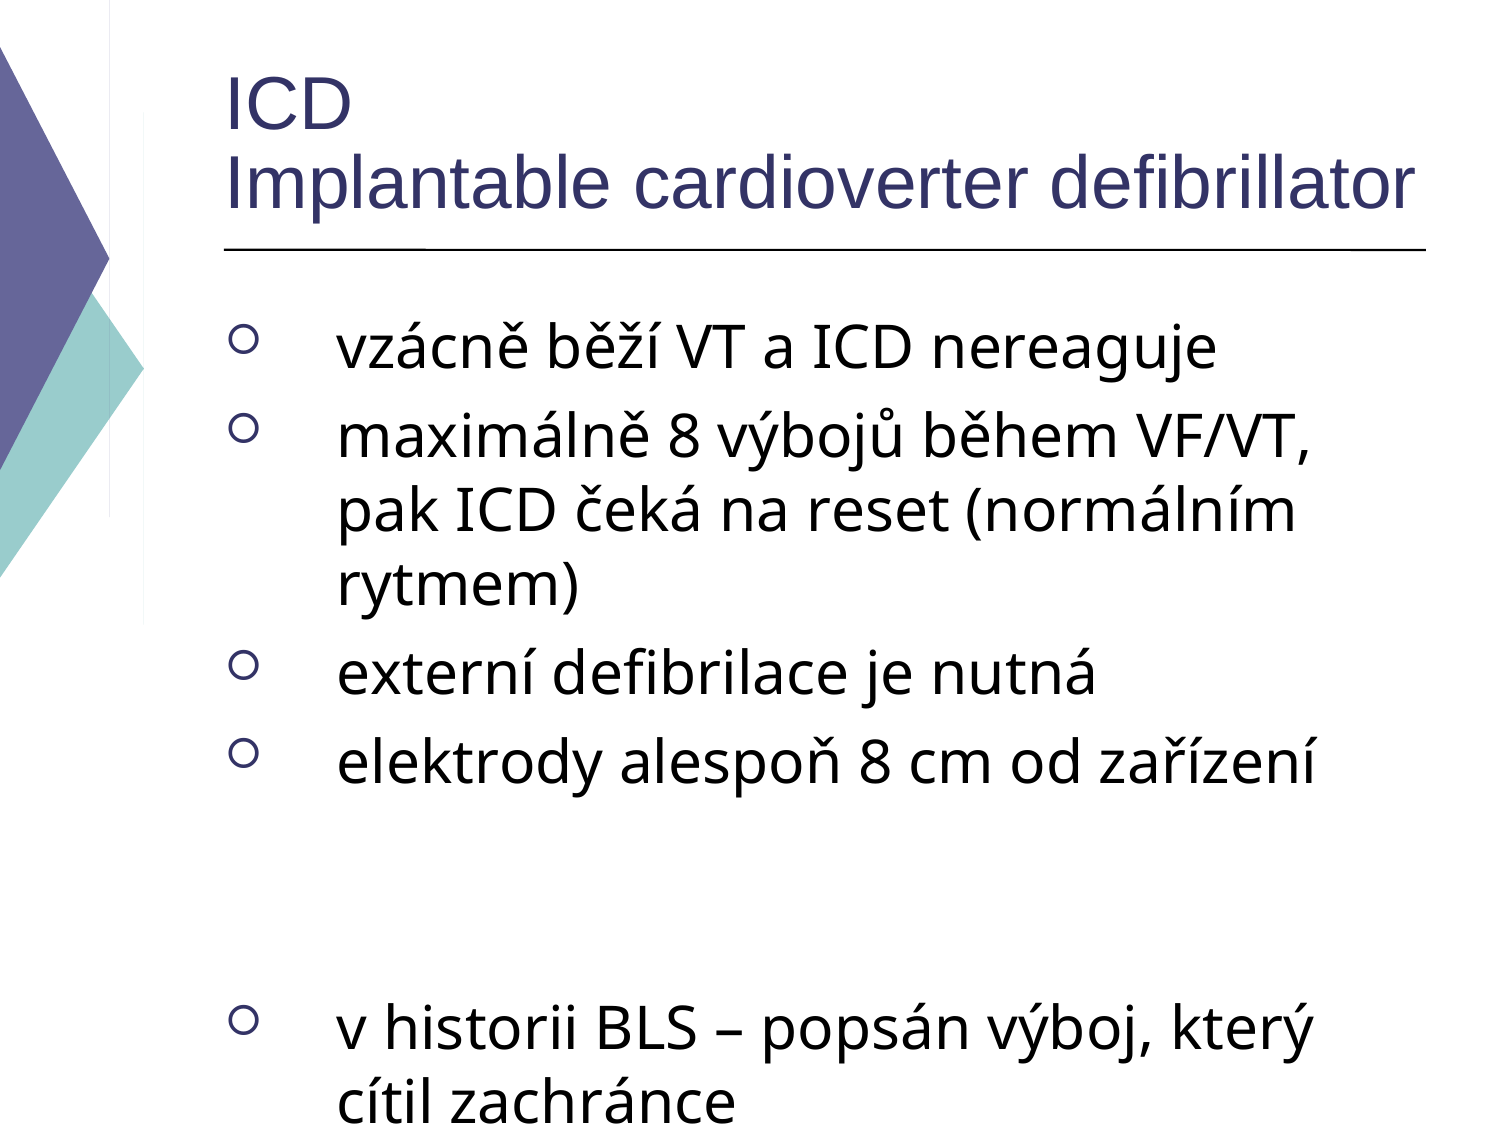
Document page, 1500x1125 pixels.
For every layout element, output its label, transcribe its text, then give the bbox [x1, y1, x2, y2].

title ICD Implantable cardioverter defibrillator [224, 47, 1424, 230]
list vzácně běží VT a ICD nereaguje maximálně 8 výbojů během VF/VT, pak ICD čeká na reset (normálním rytmem) externí defibrilace je nutná elektrody alespoň 8 cm od zařízení v historii BLS – popsán výboj, který cítil zachránce [224, 299, 1424, 1125]
